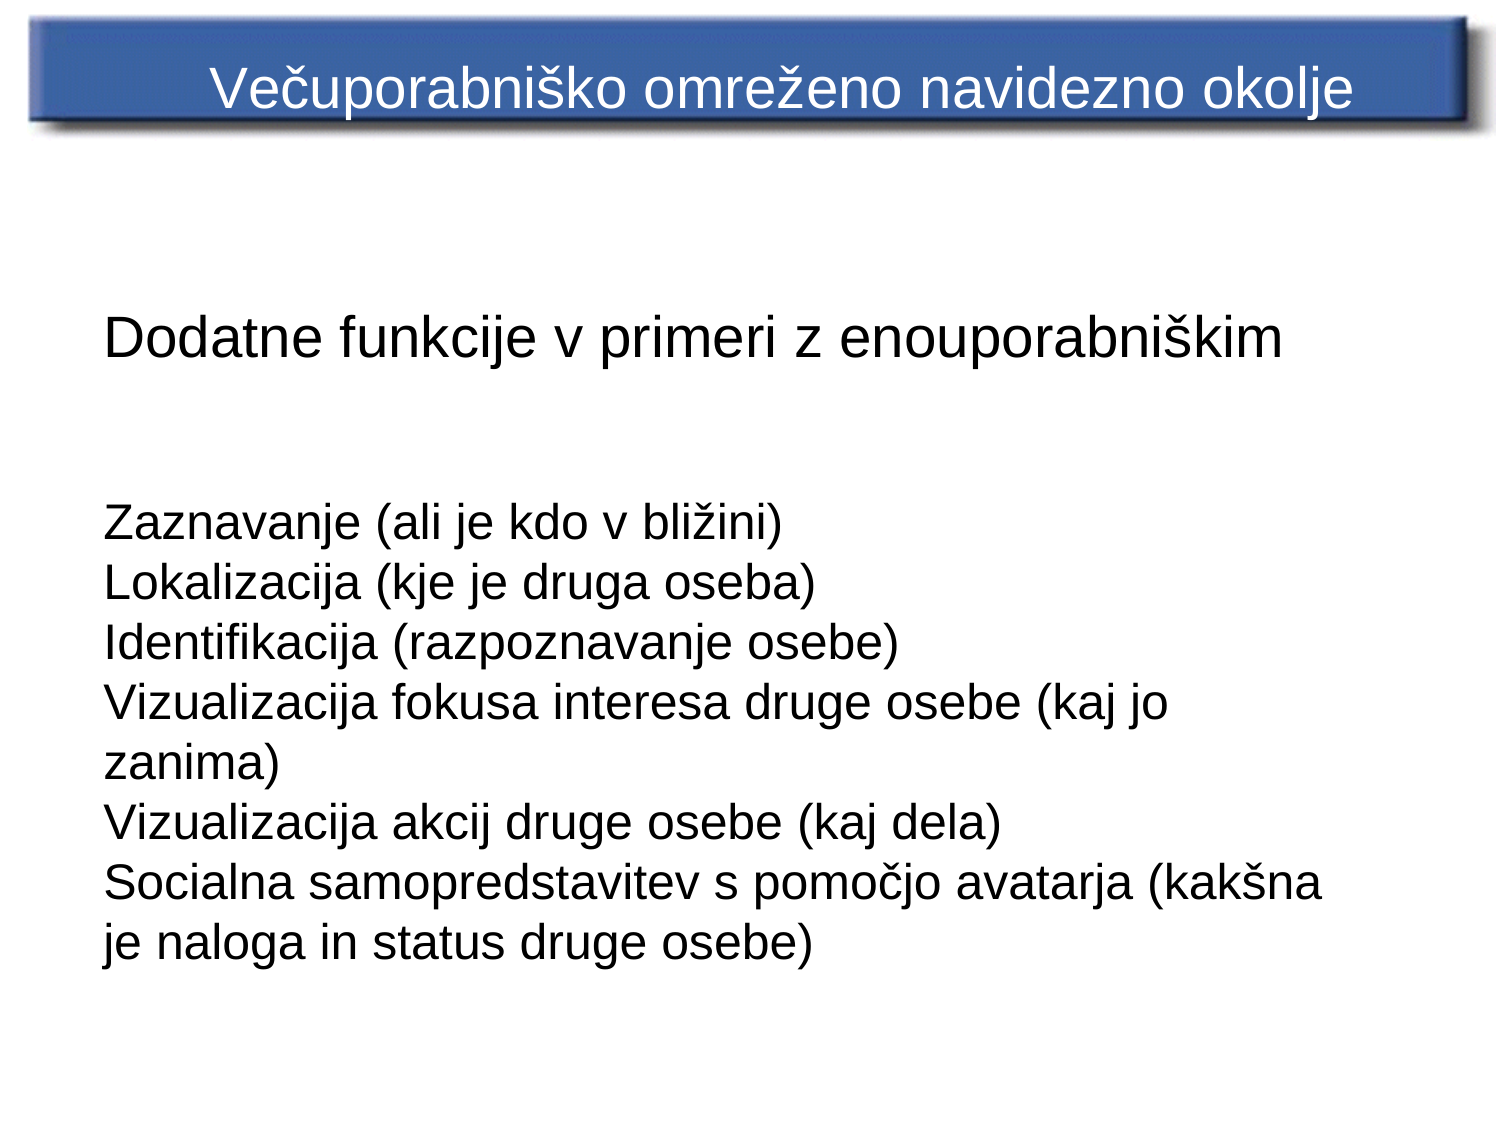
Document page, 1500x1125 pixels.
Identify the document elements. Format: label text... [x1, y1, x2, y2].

picture [27, 13, 1496, 141]
text_box Večuporabniško omreženo navidezno okolje [194, 42, 1412, 129]
text_box Dodatne funkcije v primeri z enouporabniškim Zaznavanje (ali je kdo v bližini) Lokalizacija (kje je druga oseba) Identifikacija (razpoznavanje osebe) Vizualizacija fokusa interesa druge osebe (kaj jo zanima) Vizualizacija akcij druge osebe (kaj dela) Socialna samopredstavitev s pomočjo avatarja (kakšna je naloga in status druge osebe) [88, 231, 1341, 978]
